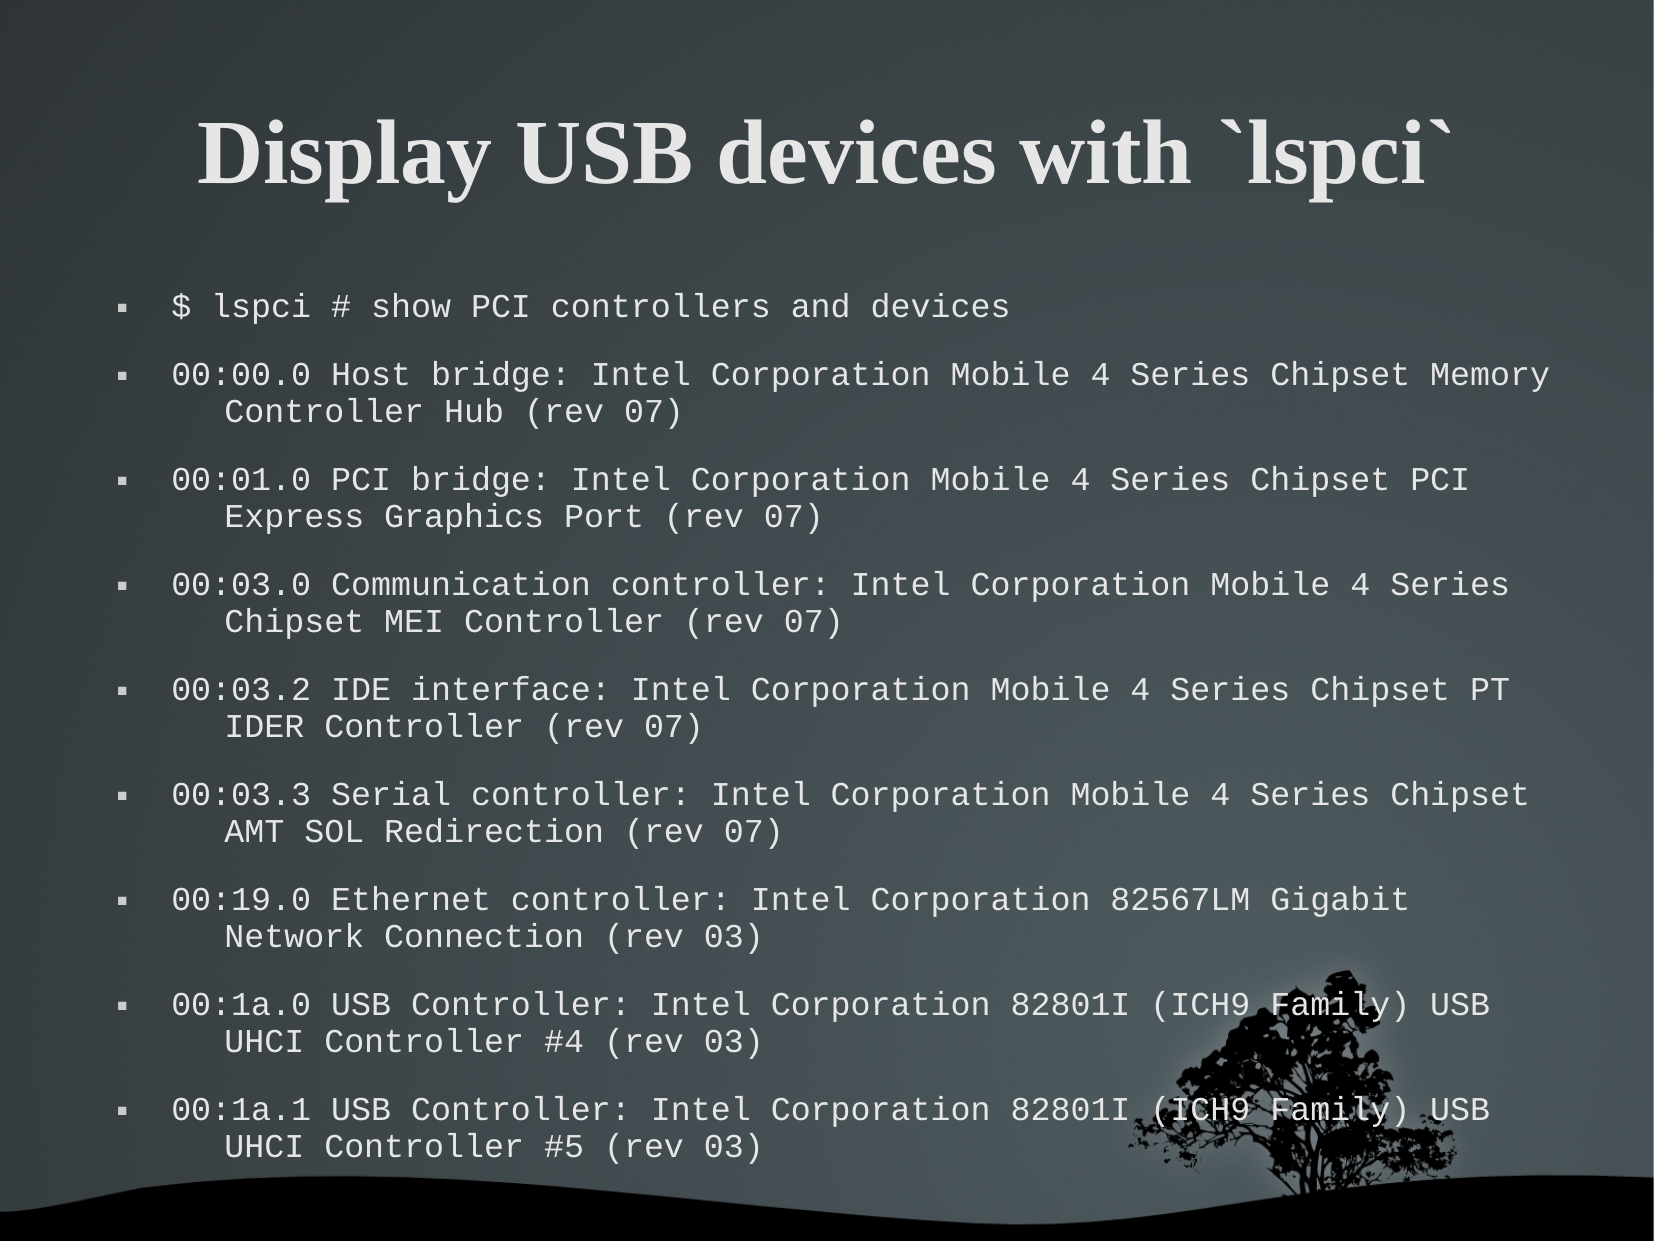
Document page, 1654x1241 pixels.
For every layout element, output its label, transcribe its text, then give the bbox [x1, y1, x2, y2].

picture [0, 0, 1654, 1241]
list $ lspci # show PCI controllers and devices 00:00.0 Host bridge: Intel Corporation Mobile 4 Series Chipset Memory Controller Hub (rev 07) 00:01.0 PCI bridge: Intel Corporation Mobile 4 Series Chipset PCI Express Graphics Port (rev 07) 00:03.0 Communication controller: Intel Corporation Mobile 4 Series Chipset MEI Controller (rev 07) 00:03.2 IDE interface: Intel Corporation Mobile 4 Series Chipset PT IDER Controller (rev 07) 00:03.3 Serial controller: Intel Corporation Mobile 4 Series Chipset AMT SOL Redirection (rev 07) 00:19.0 Ethernet controller: Intel Corporation 82567LM Gigabit Network Connection (rev 03) 00:1a.0 USB Controller: Intel Corporation 82801I (ICH9 Family) USB UHCI Controller #4 (rev 03) 00:1a.1 USB Controller: Intel Corporation 82801I (ICH9 Family) USB UHCI Controller #5 (rev 03) [82, 290, 1571, 1153]
title Display USB devices with `lspci` [82, 33, 1571, 273]
